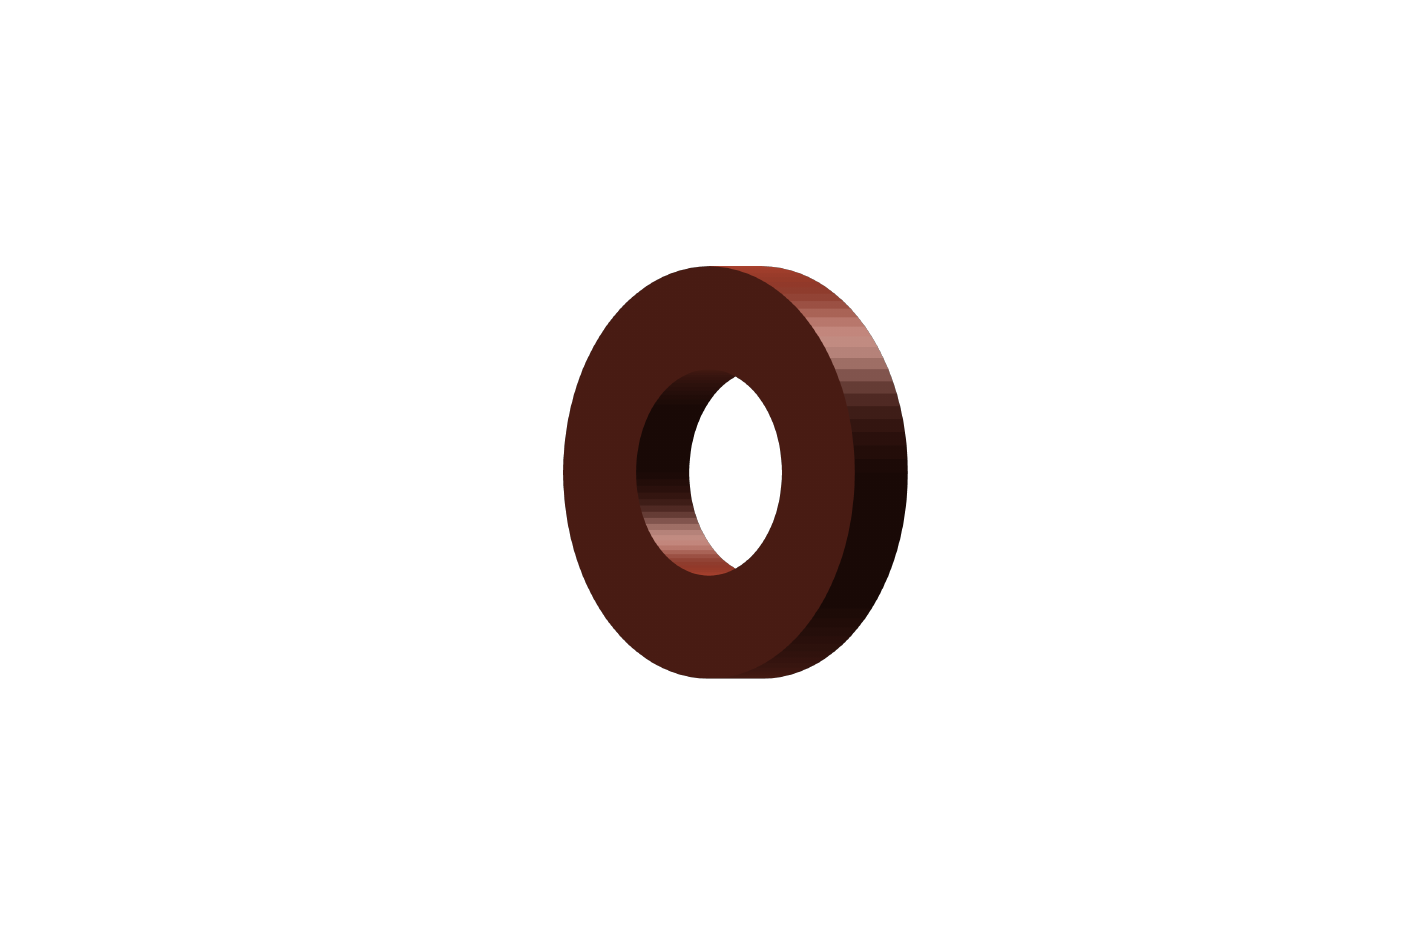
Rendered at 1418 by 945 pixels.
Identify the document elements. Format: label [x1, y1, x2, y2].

text_box [563, 266, 904, 678]
